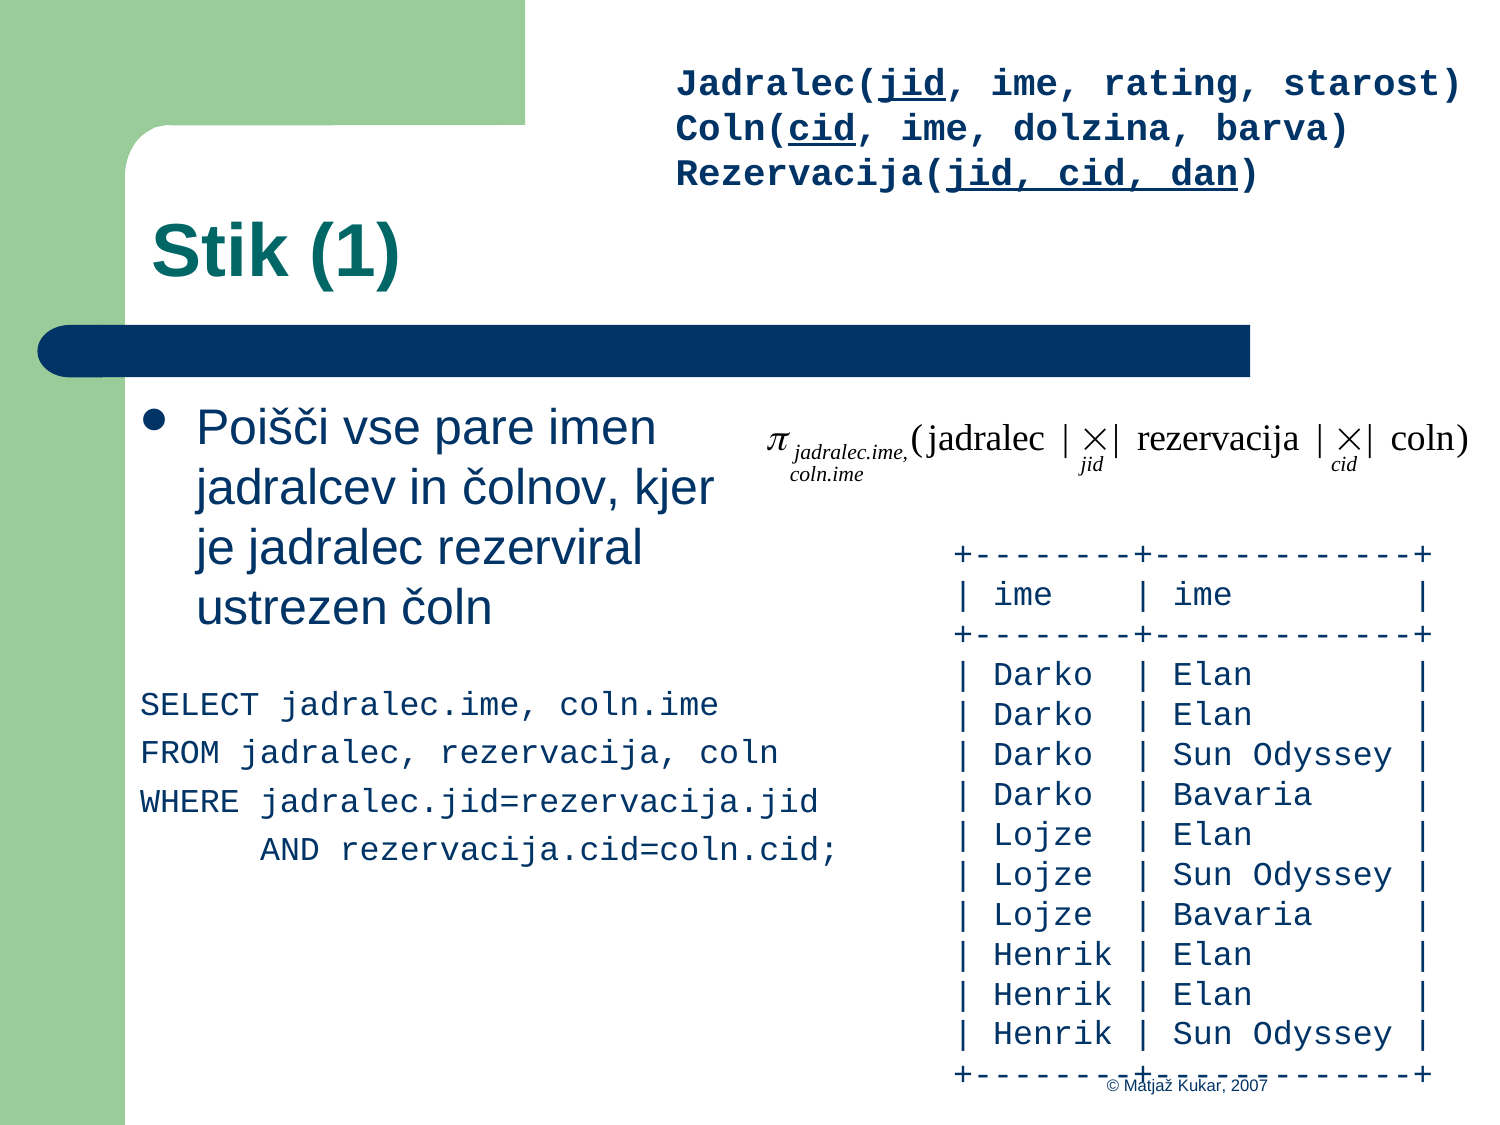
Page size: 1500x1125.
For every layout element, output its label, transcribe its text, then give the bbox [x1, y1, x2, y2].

text_box +--------+-------------+ | ime | ime | +--------+-------------+ | Darko | Elan | | Darko | Elan | | Darko | Sun Odyssey | | Darko | Bavaria | | Lojze | Elan | | Lojze | Sun Odyssey | | Lojze | Bavaria | | Henrik | Elan | | Henrik | Elan | | Henrik | Sun Odyssey | +--------+-------------+ [938, 524, 1449, 1100]
list SELECT jadralec.ime, coln.ime FROM jadralec, rezervacija, coln WHERE jadralec.jid=rezervacija.jid AND rezervacija.cid=coln.cid; [124, 675, 913, 1125]
text_box [763, 412, 1476, 494]
list Poišči vse pare imen jadralcev in čolnov, kjer je jadralec rezerviral ustrezen čoln [124, 387, 763, 681]
title Stik (1) [136, 136, 1414, 301]
text_box Jadralec(jid, ime, rating, starost) Coln(cid, ime, dolzina, barva) Rezervacija(jid, cid, dan) [585, 49, 1479, 201]
